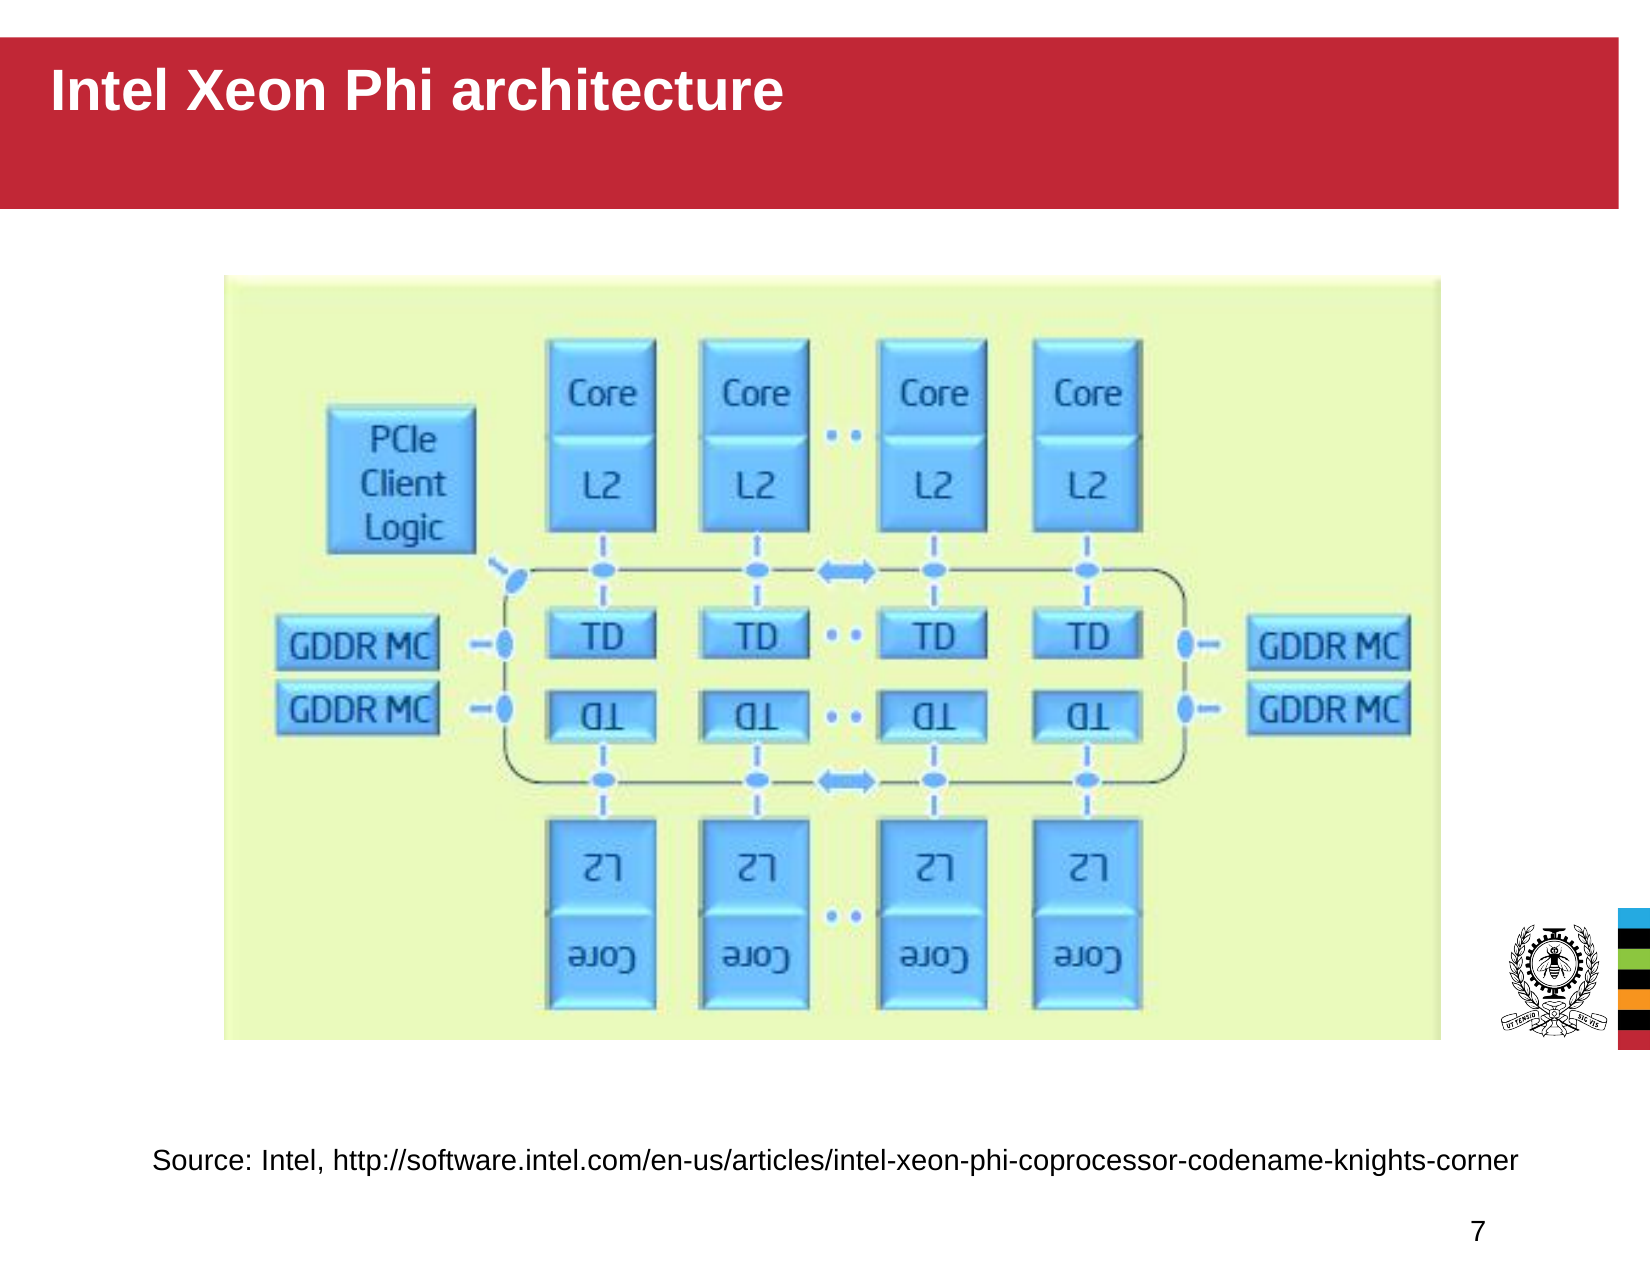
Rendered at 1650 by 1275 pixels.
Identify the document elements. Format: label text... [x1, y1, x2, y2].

text_box Intel Xeon Phi architecture [35, 44, 1312, 130]
picture [224, 275, 1441, 1040]
picture [1501, 908, 1650, 1050]
text_box Source: Intel, http://software.intel.com/en-us/articles/intel-xeon-phi-coprocessor-codename-knights-corner [137, 1133, 1537, 1184]
